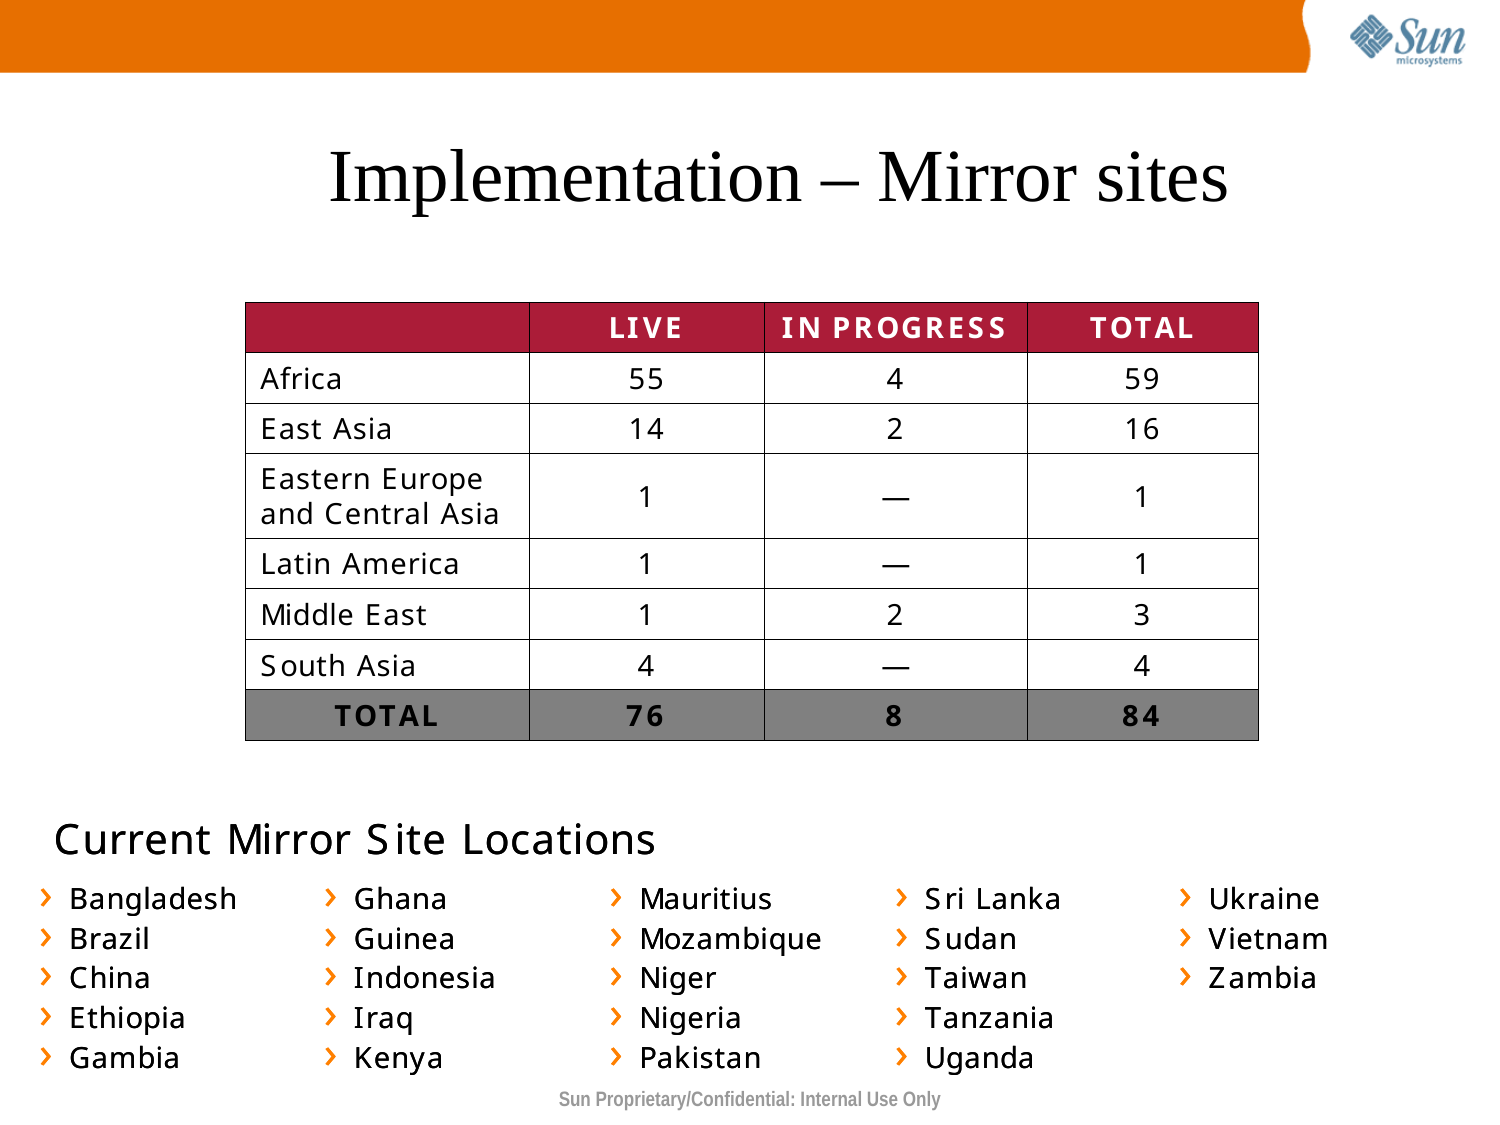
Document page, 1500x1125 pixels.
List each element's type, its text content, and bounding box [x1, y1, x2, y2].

picture [0, 0, 1500, 75]
picture [39, 301, 1467, 1082]
title Implementation – Mirror sites [74, 85, 1485, 266]
